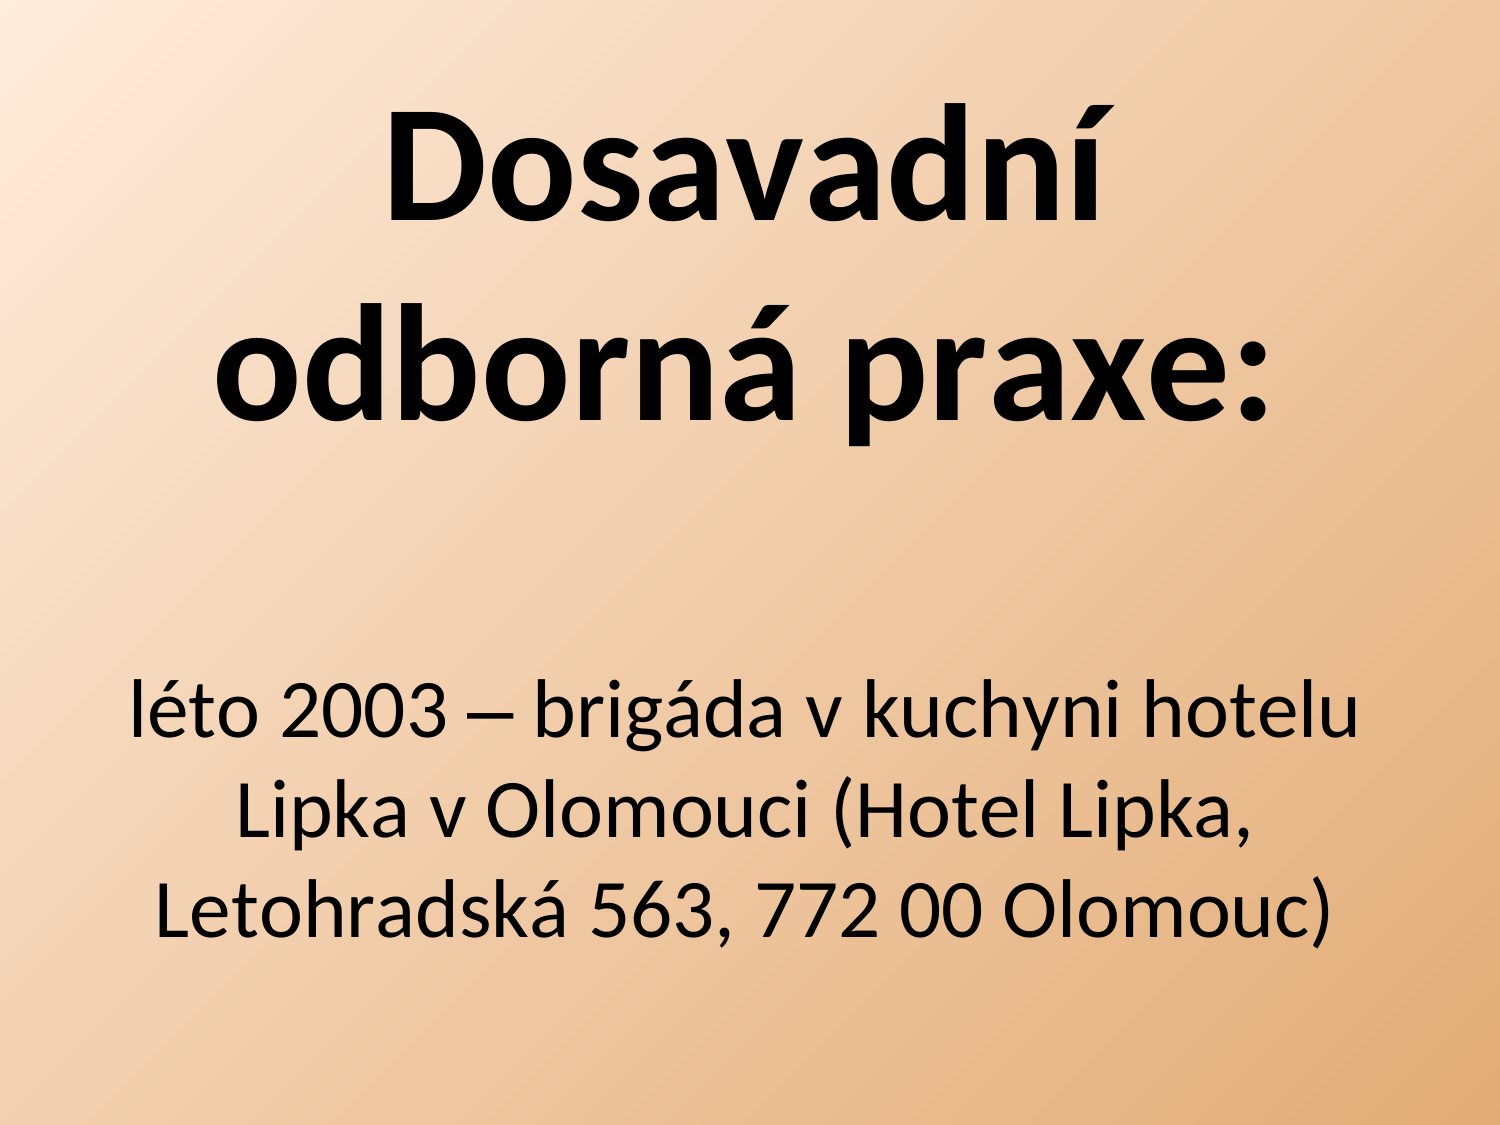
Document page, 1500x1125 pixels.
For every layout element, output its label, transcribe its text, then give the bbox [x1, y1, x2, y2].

title Dosavadní odborná praxe: léto 2003 ‒ brigáda v kuchyni hotelu Lipka v Olomouci (Hotel Lipka, Letohradská 563, 772 00 Olomouc) [70, 46, 1421, 962]
